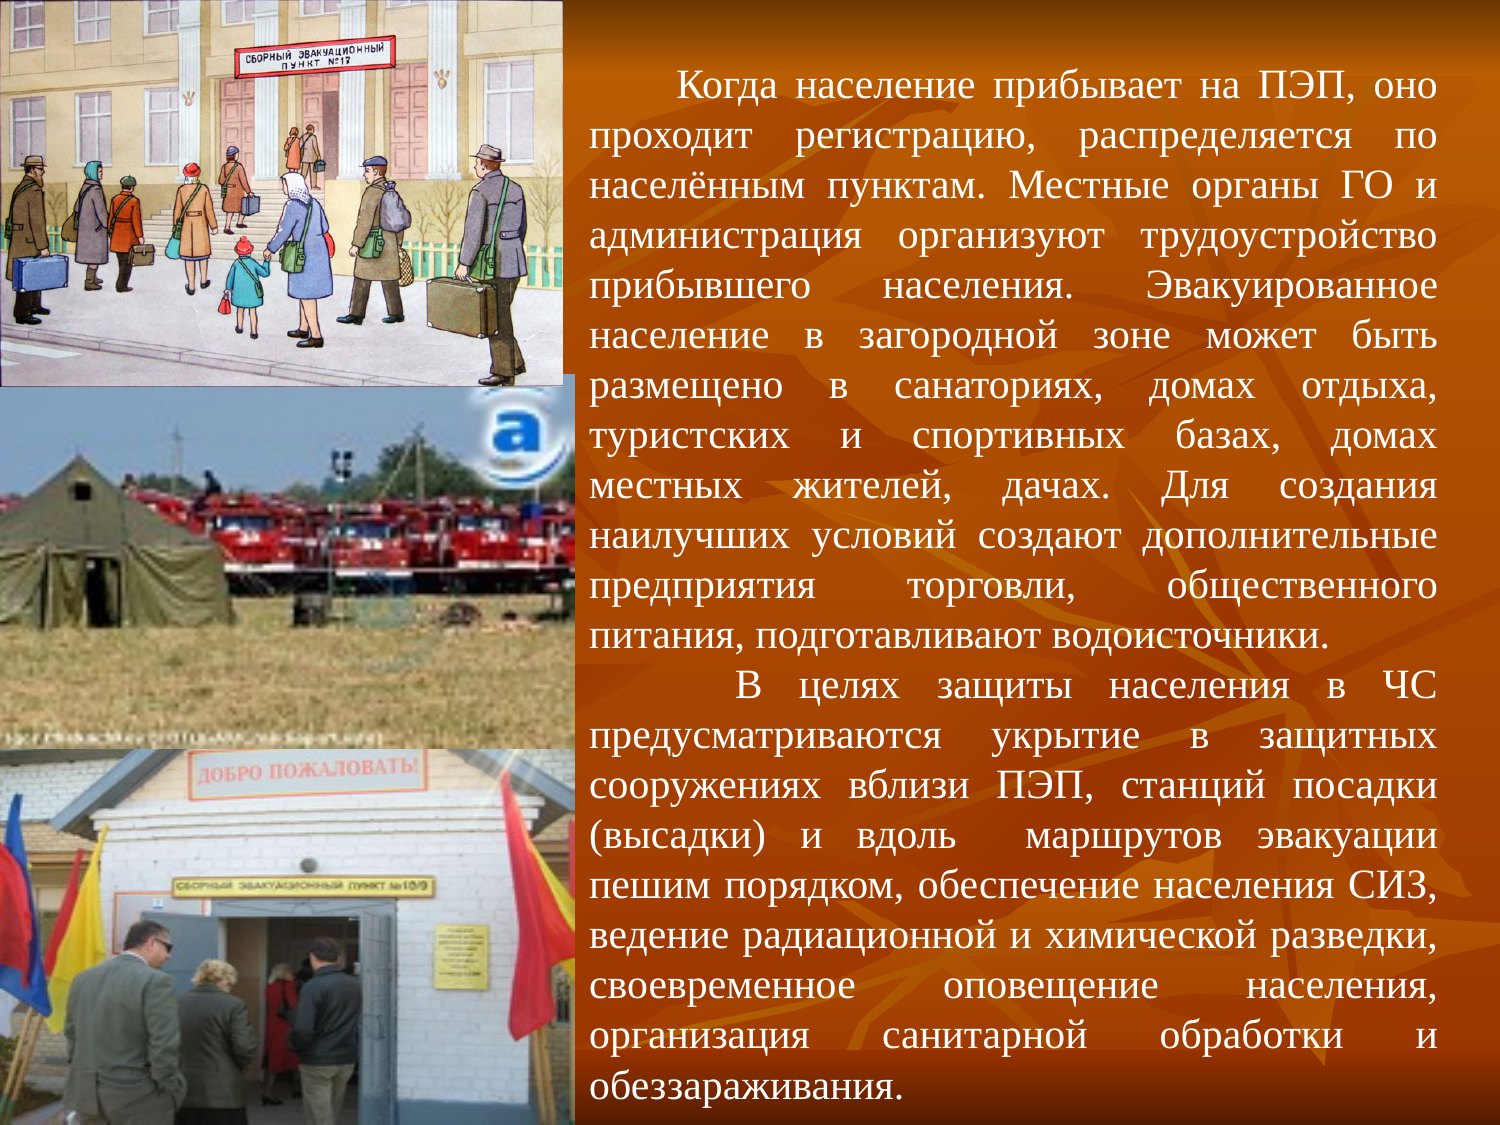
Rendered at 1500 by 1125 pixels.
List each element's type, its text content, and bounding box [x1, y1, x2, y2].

picture [0, 0, 575, 749]
text_box Когда население прибывает на ПЭП, оно проходит регистрацию, распределяется по населённым пунктам. Местные органы ГО и администрация организуют трудоустройство прибывшего населения. Эвакуированное население в загородной зоне может быть размещено в санаториях, домах отдыха, туристских и спортивных базах, домах местных жителей, дачах. Для создания наилучших условий создают дополнительные предприятия торговли, общественного питания, подготавливают водоисточники. В целях защиты населения в ЧС предусматриваются укрытие в защитных сооружениях вблизи ПЭП, станций посадки (высадки) и вдоль маршрутов эвакуации пешим порядком, обеспечение населения СИЗ, ведение радиационной и химической разведки, своевременное оповещение населения, организация санитарной обработки и обеззараживания. [574, 49, 1454, 1125]
picture [0, 750, 575, 1125]
